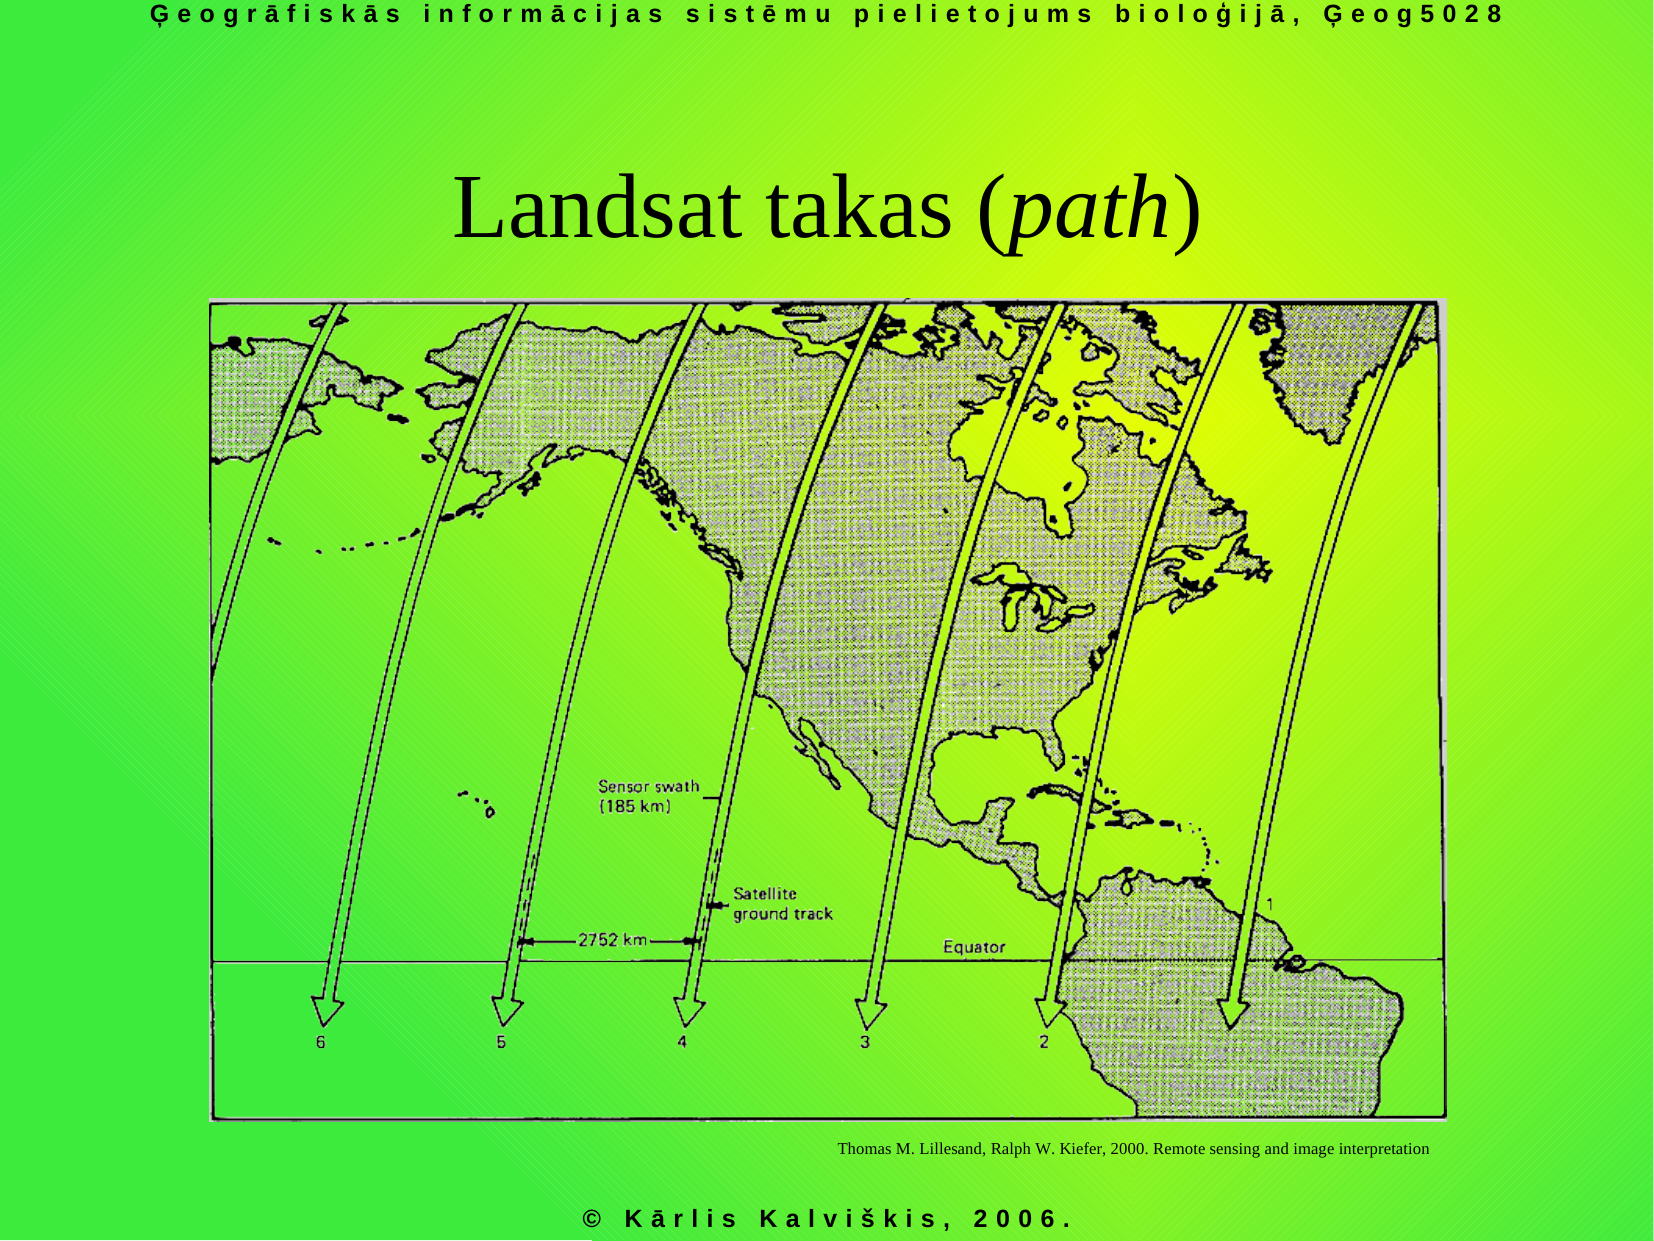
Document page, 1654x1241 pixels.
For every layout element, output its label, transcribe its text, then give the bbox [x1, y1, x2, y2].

text_box Thomas M. Lillesand, Ralph W. Kiefer, 2000. Remote sensing and image interpretation [822, 1132, 1441, 1166]
title Landsat takas (path) [121, 102, 1534, 311]
picture [209, 298, 1447, 1123]
